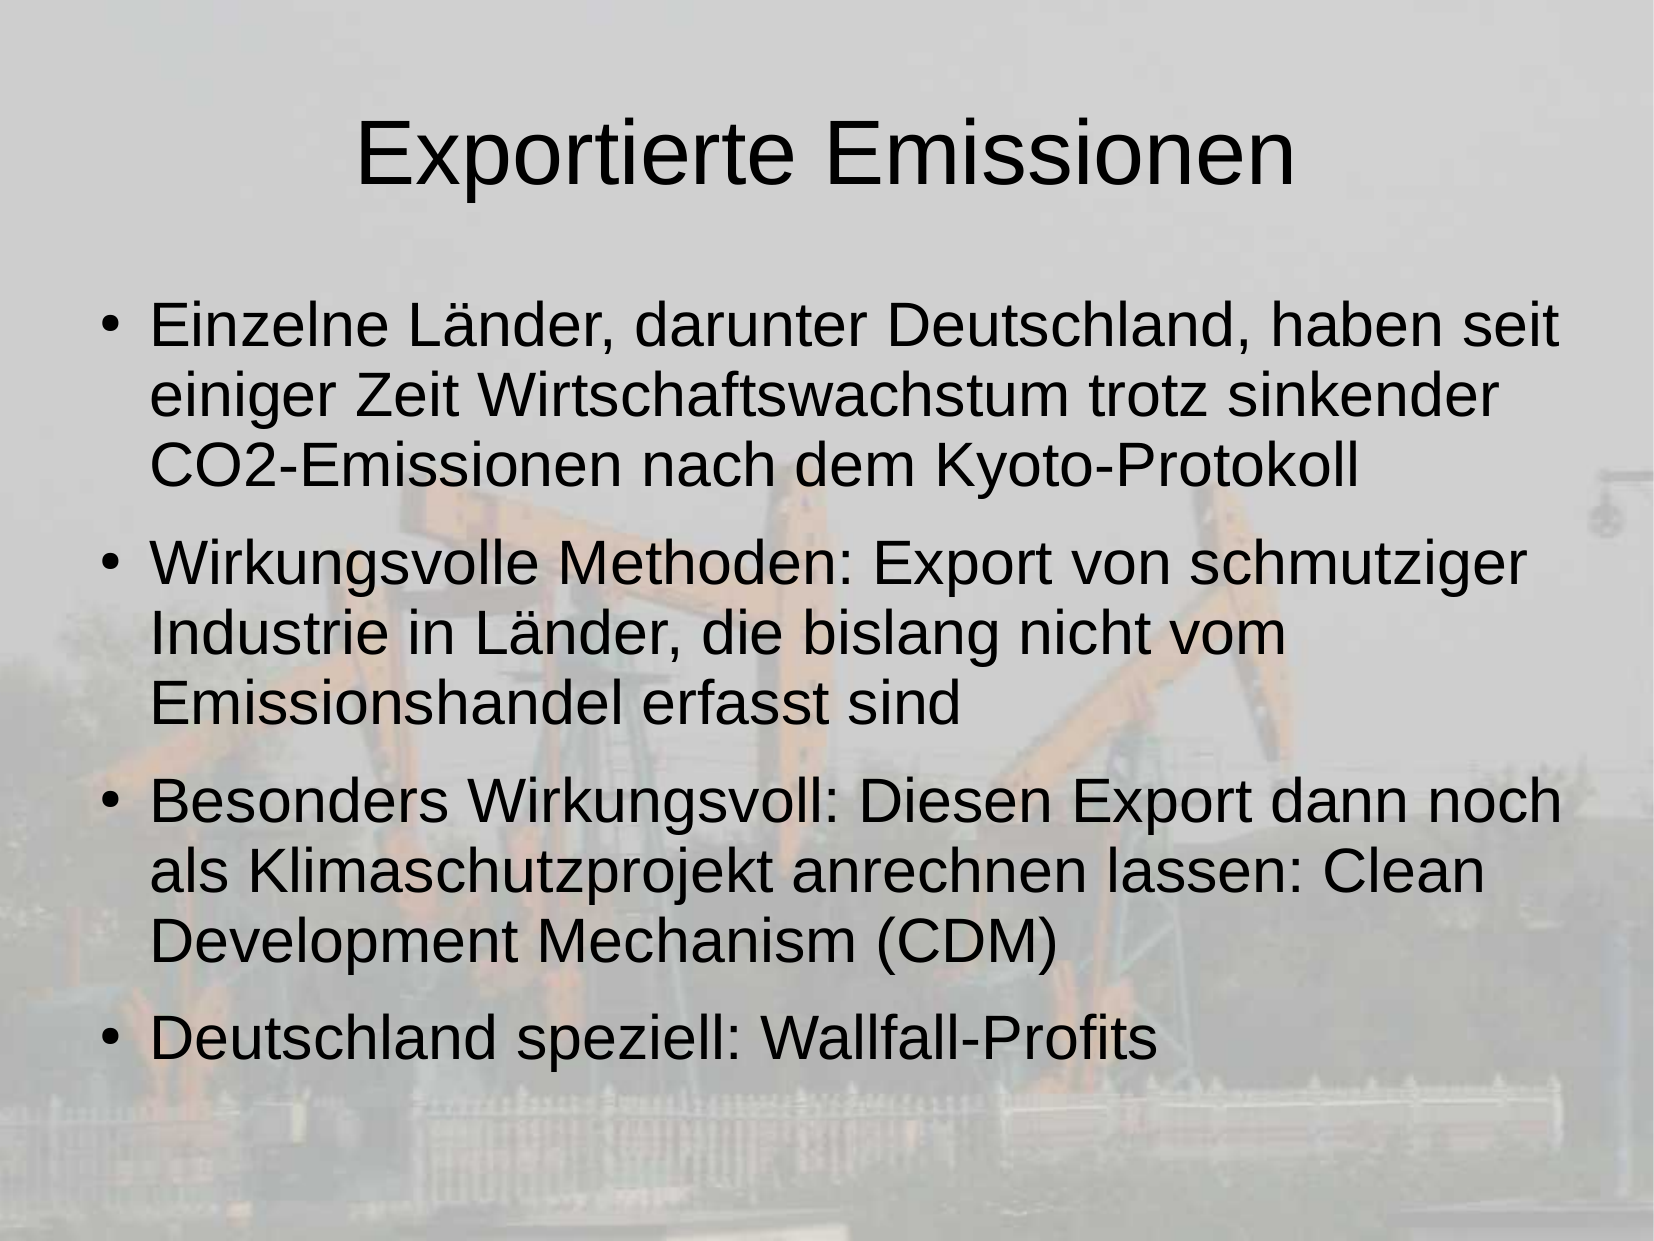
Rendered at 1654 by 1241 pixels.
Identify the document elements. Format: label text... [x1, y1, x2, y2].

picture [0, 0, 1654, 1241]
list Einzelne Länder, darunter Deutschland, haben seit einiger Zeit Wirtschaftswachstum trotz sinkender CO2-Emissionen nach dem Kyoto-Protokoll Wirkungsvolle Methoden: Export von schmutziger Industrie in Länder, die bislang nicht vom Emissionshandel erfasst sind Besonders Wirkungsvoll: Diesen Export dann noch als Klimaschutzprojekt anrechnen lassen: Clean Development Mechanism (CDM) Deutschland speziell: Wallfall-Profits [82, 290, 1571, 1109]
title Exportierte Emissionen [82, 49, 1571, 257]
